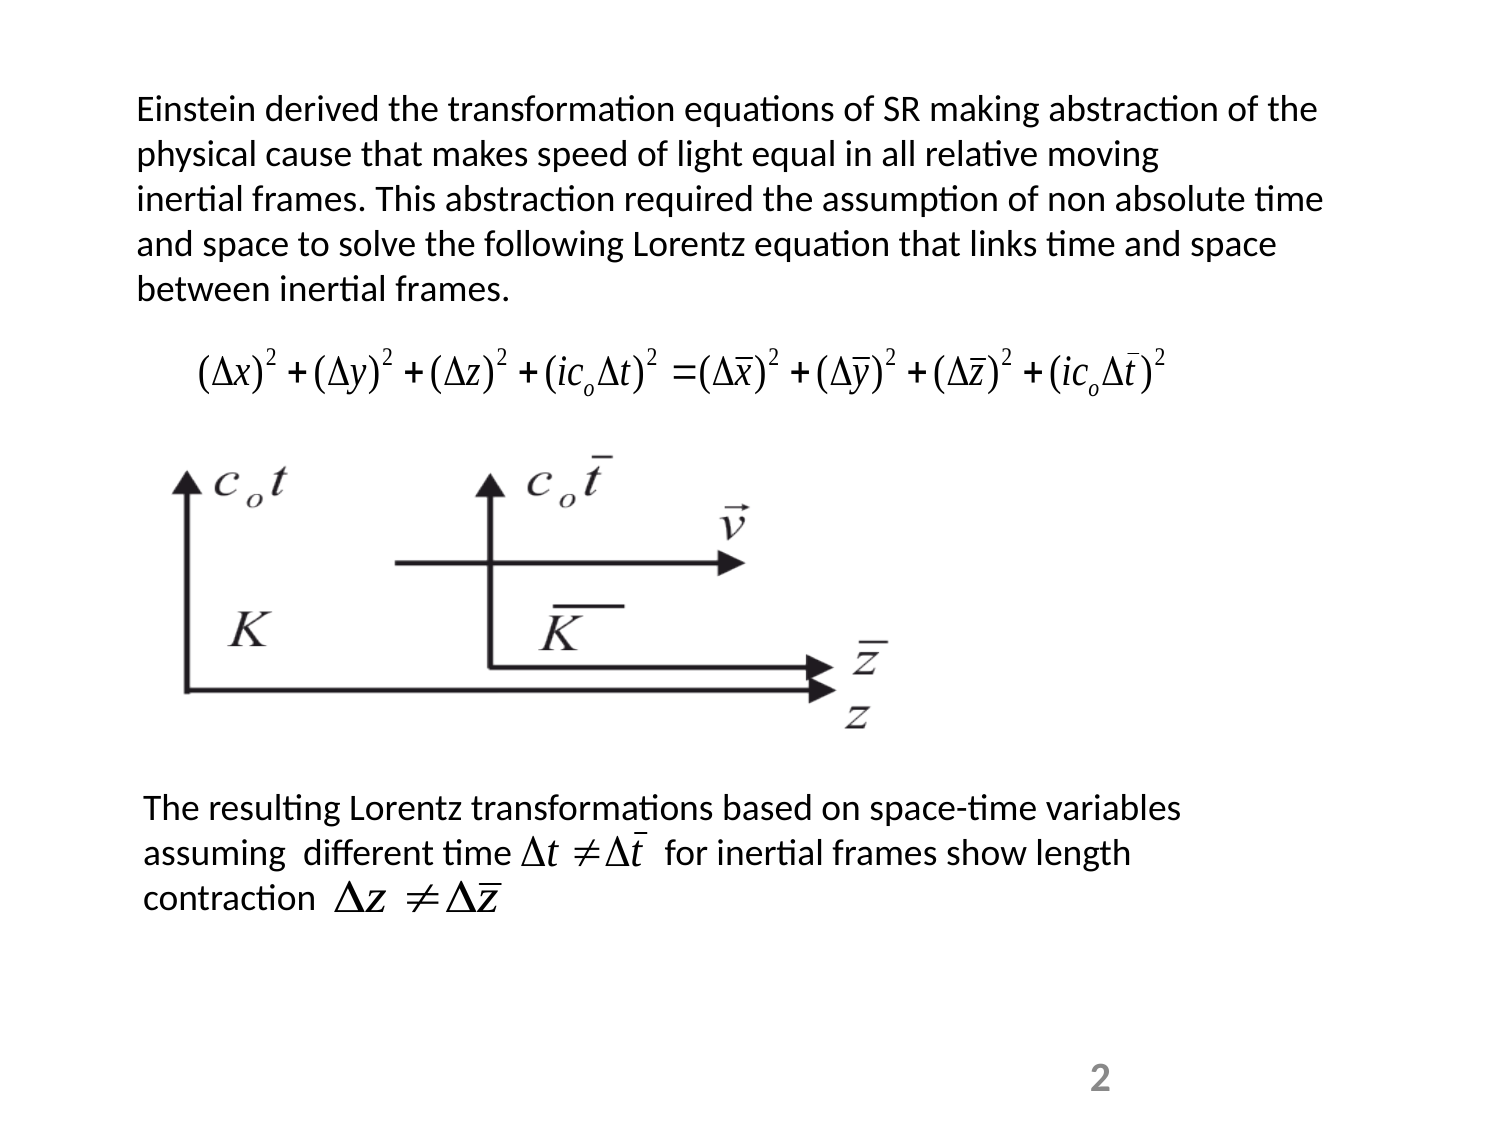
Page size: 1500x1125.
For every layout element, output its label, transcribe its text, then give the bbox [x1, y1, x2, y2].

picture [171, 444, 903, 737]
chart [192, 338, 1174, 407]
text_box The resulting Lorentz transformations based on space-time variables assuming different time for inertial frames show length contraction [128, 775, 1219, 927]
text_box Einstein derived the transformation equations of SR making abstraction of the physical cause that makes speed of light equal in all relative moving inertial frames. This abstraction required the assumption of non absolute time and space to solve the following Lorentz equation that links time and space between inertial frames. [121, 76, 1363, 320]
text_box [1074, 1042, 1426, 1103]
chart [324, 824, 657, 921]
